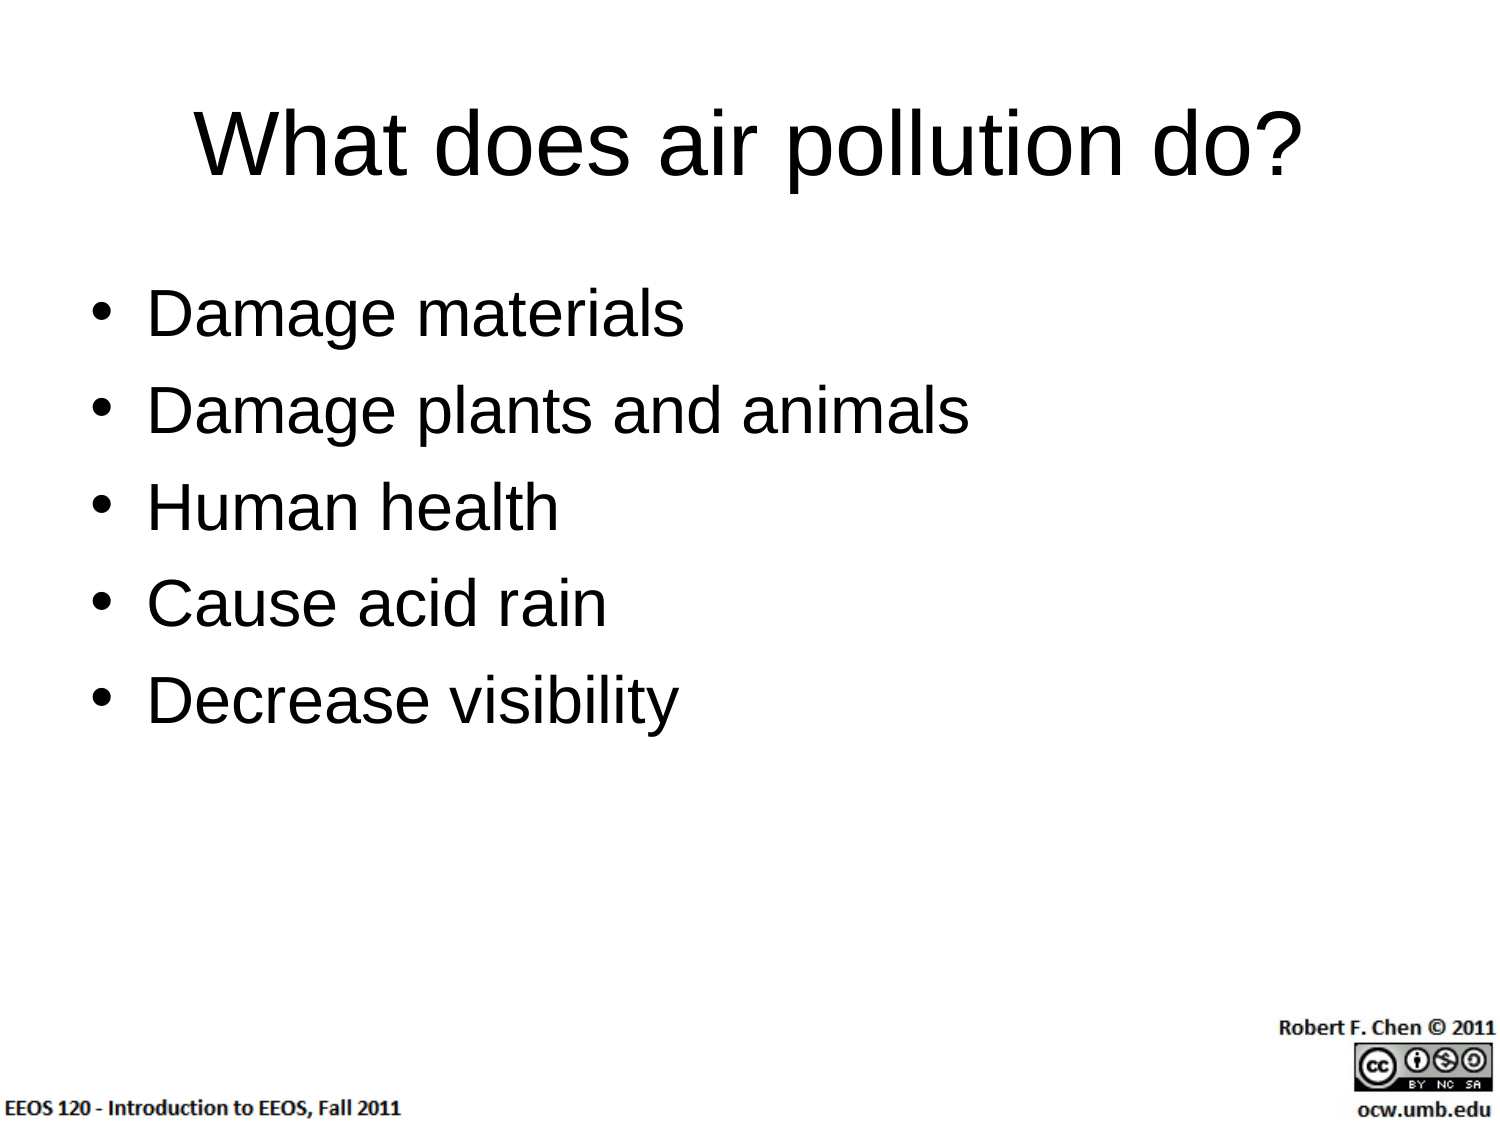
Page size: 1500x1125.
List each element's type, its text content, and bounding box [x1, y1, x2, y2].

picture [0, 1090, 406, 1125]
title What does air pollution do? [75, 45, 1426, 233]
list Damage materials Damage plants and animals Human health Cause acid rain Decrease visibility [75, 262, 1426, 1006]
picture [1271, 1013, 1500, 1125]
